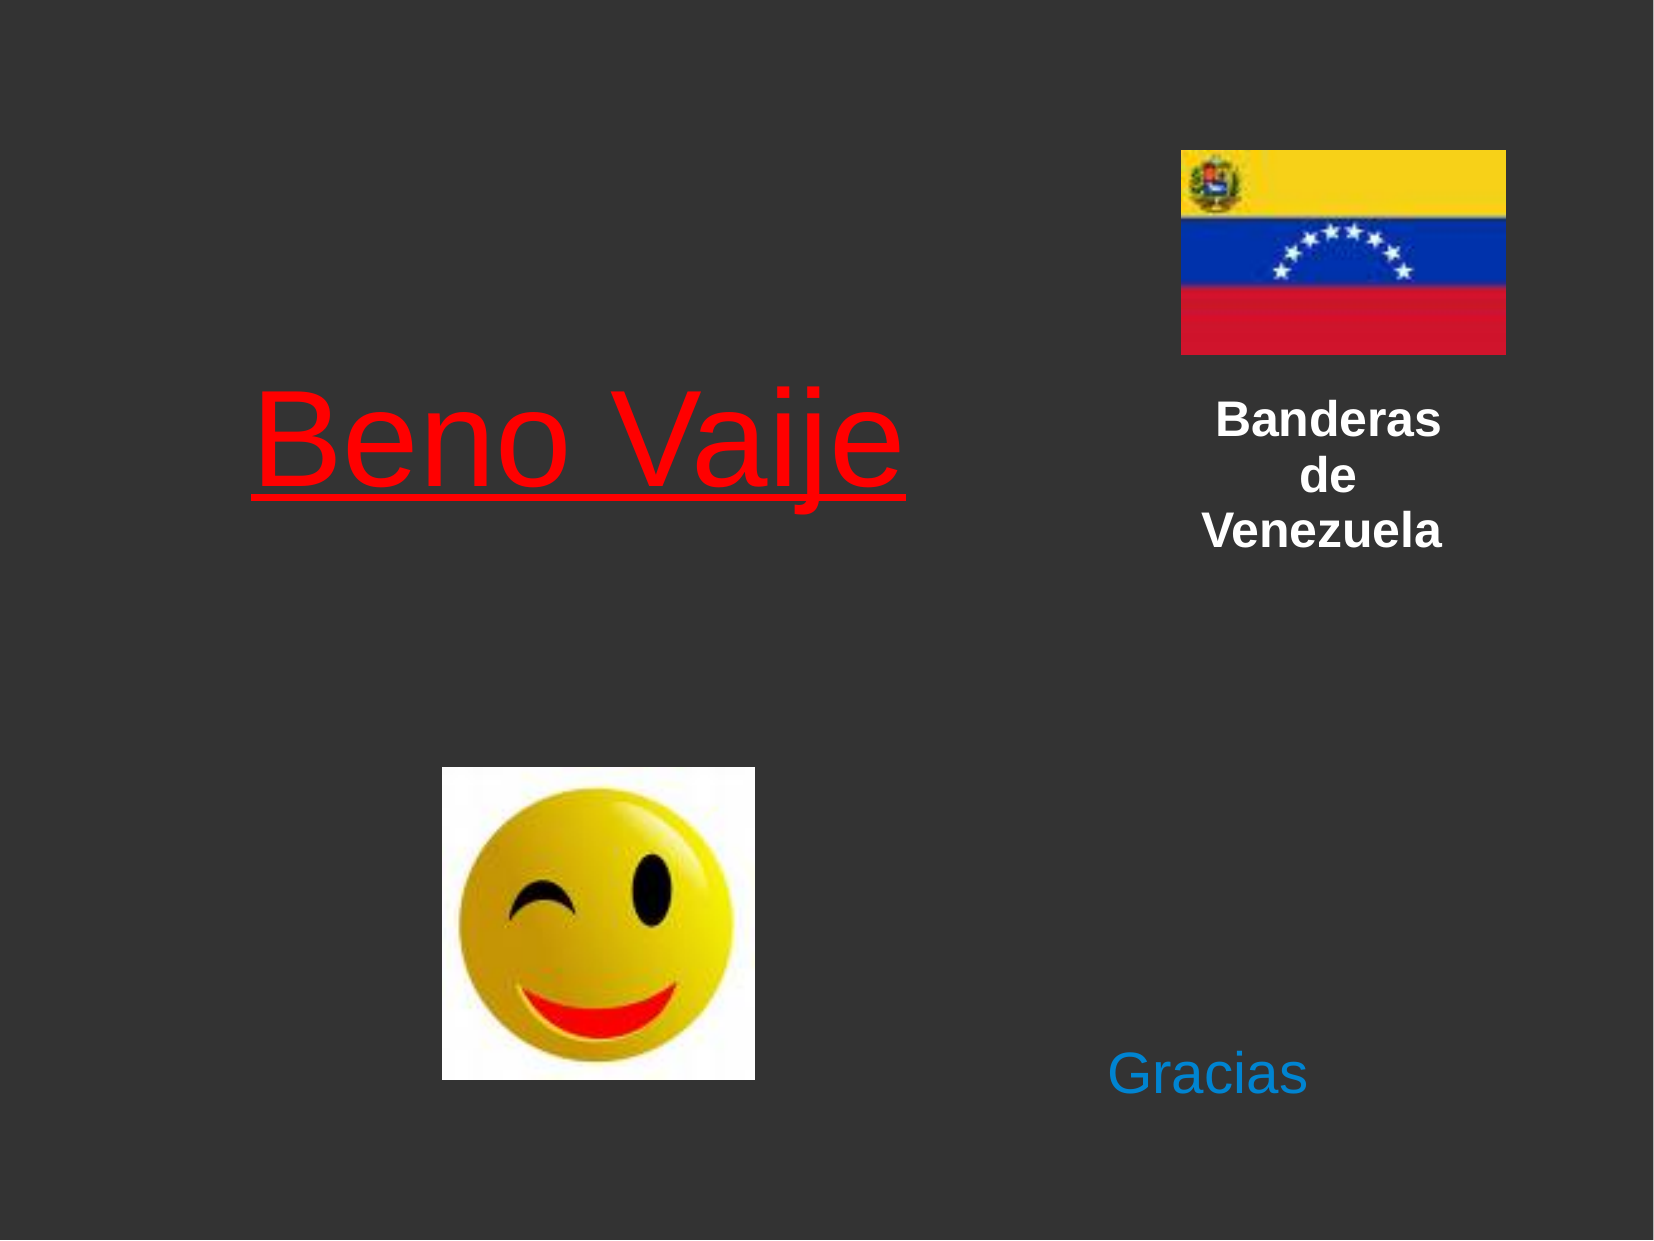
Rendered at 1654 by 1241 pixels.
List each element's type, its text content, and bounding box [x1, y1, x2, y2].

text_box Banderas de Venezuela [1181, 383, 1477, 570]
text_box Gracias [1092, 1033, 1565, 1114]
text_box Beno Vaije [236, 354, 1506, 523]
picture [442, 767, 755, 1080]
picture [1181, 150, 1506, 355]
